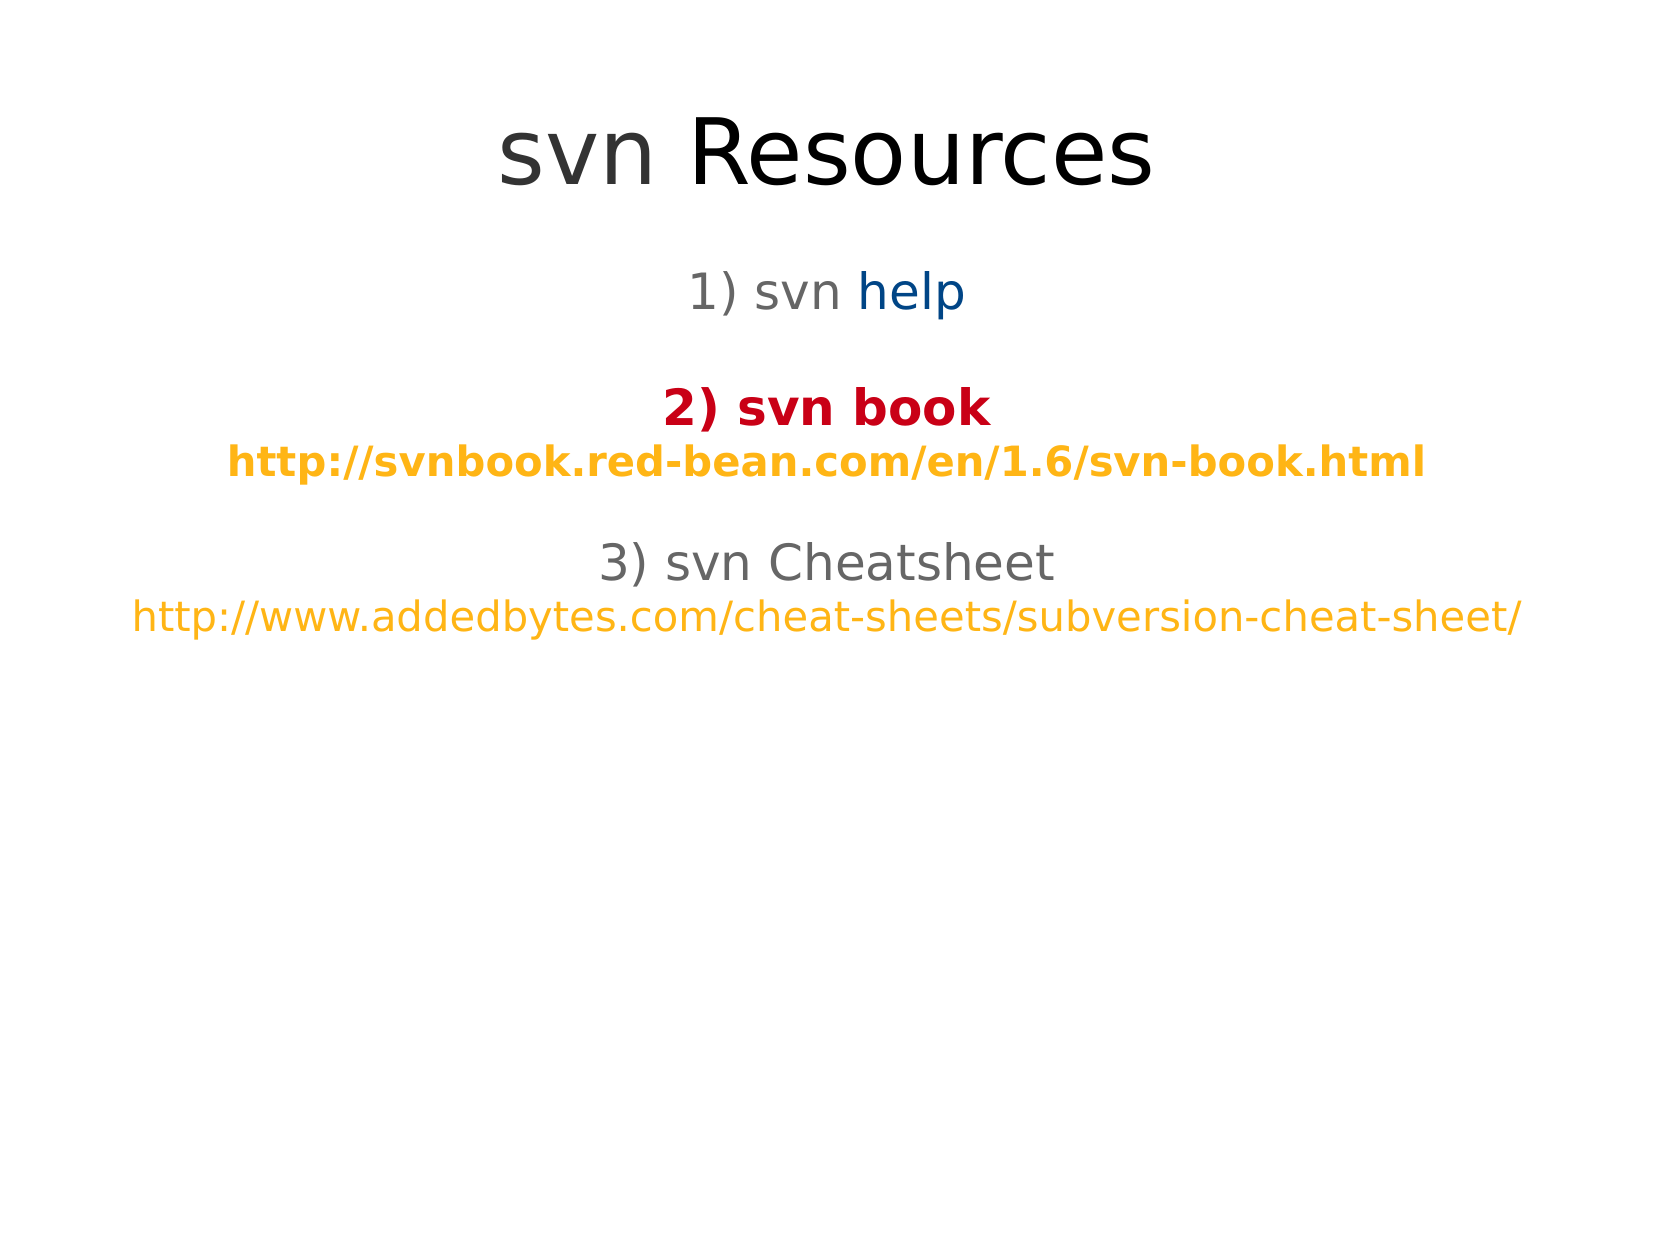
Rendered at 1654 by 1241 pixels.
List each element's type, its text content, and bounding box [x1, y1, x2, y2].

subtitle 1) svn help 2) svn book http://svnbook.red-bean.com/en/1.6/svn-book.html 3) svn Cheatsheet http://www.addedbytes.com/cheat-sheets/subversion-cheat-sheet/ [82, 56, 1571, 1102]
